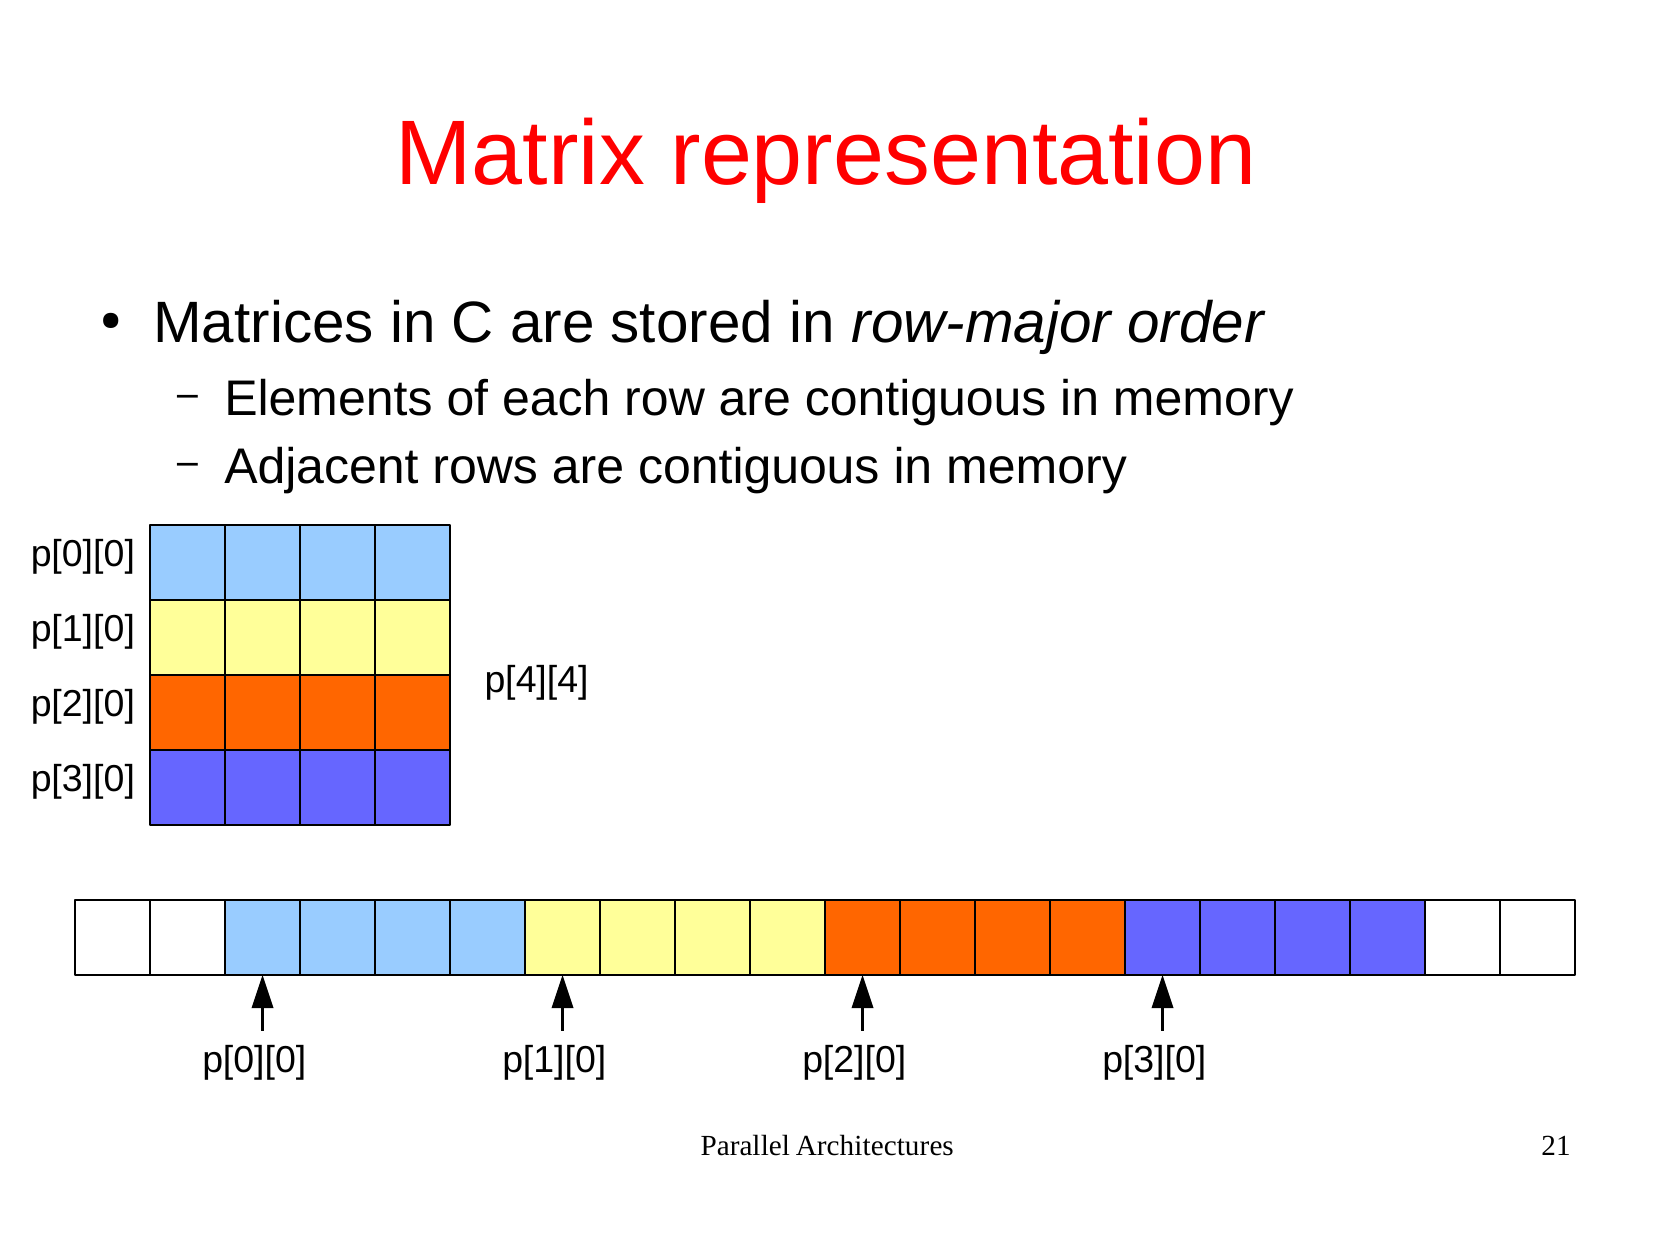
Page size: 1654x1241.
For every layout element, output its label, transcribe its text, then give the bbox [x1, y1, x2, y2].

list Matrices in C are stored in row-major order Elements of each row are contiguous in memory Adjacent rows are contiguous in memory [82, 976, 1571, 1109]
text_box p[2][0] [16, 675, 151, 732]
text_box p[0][0] [16, 525, 151, 582]
text_box p[3][0] [1087, 1030, 1238, 1088]
list Matrices in C are stored in row-major order Elements of each row are contiguous in memory Adjacent rows are contiguous in memory [82, 290, 1571, 900]
text_box p[1][0] [487, 1030, 638, 1088]
text_box p[3][0] [16, 750, 151, 807]
text_box p[2][0] [787, 1030, 938, 1088]
text_box [75, 900, 1576, 976]
text_box p[0][0] [187, 1030, 338, 1088]
title Matrix representation [82, 49, 1571, 257]
text_box p[1][0] [16, 600, 151, 657]
text_box p[4][4] [469, 651, 604, 709]
text_box [150, 525, 451, 826]
